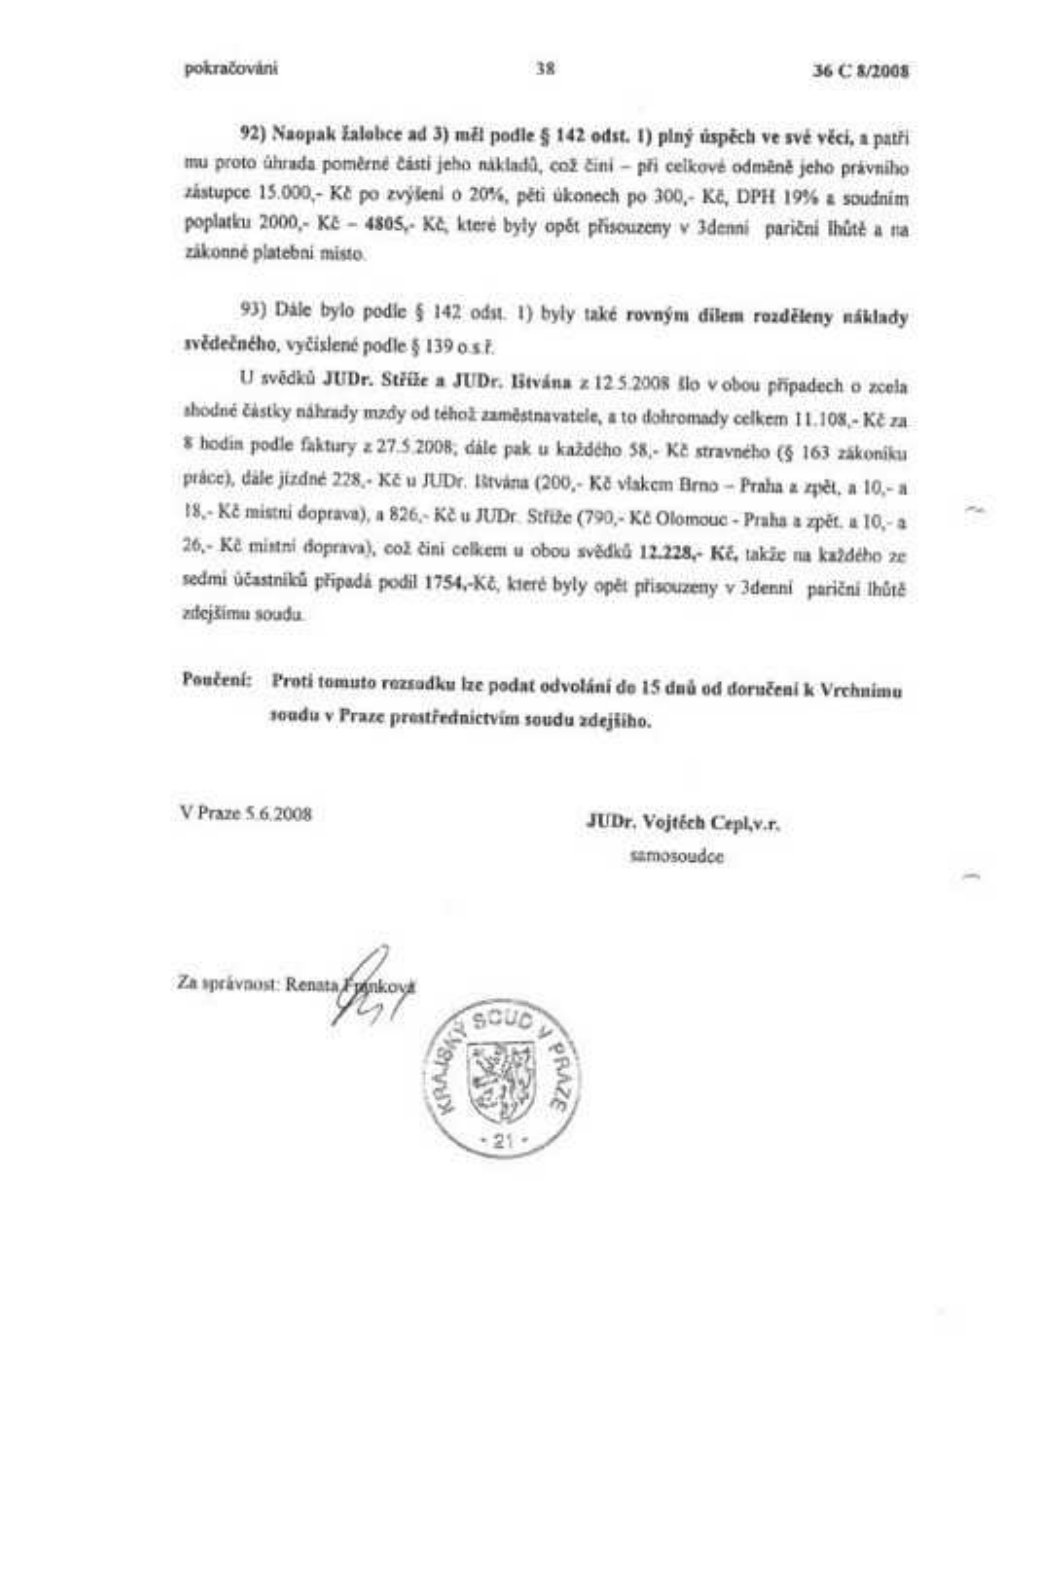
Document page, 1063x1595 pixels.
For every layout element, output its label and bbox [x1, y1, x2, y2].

picture [62, 13, 1008, 1350]
